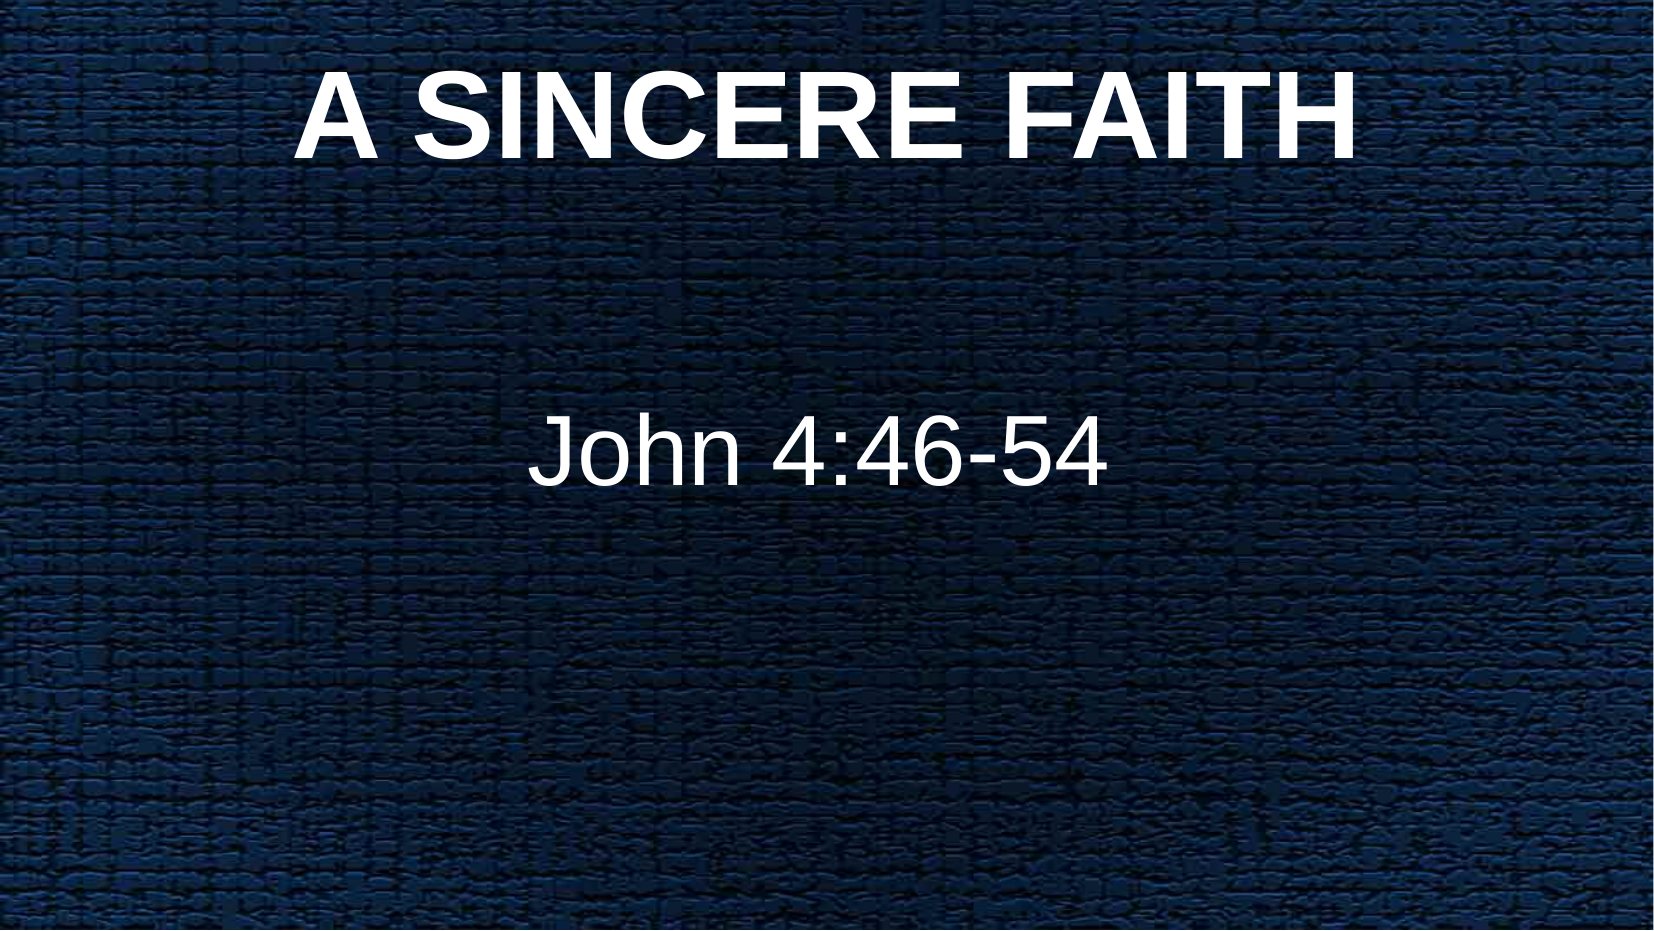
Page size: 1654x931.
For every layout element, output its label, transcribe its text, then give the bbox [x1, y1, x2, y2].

title A SINCERE FAITH [82, 37, 1571, 193]
picture [0, 0, 1654, 930]
subtitle John 4:46-54 [75, 180, 1564, 721]
